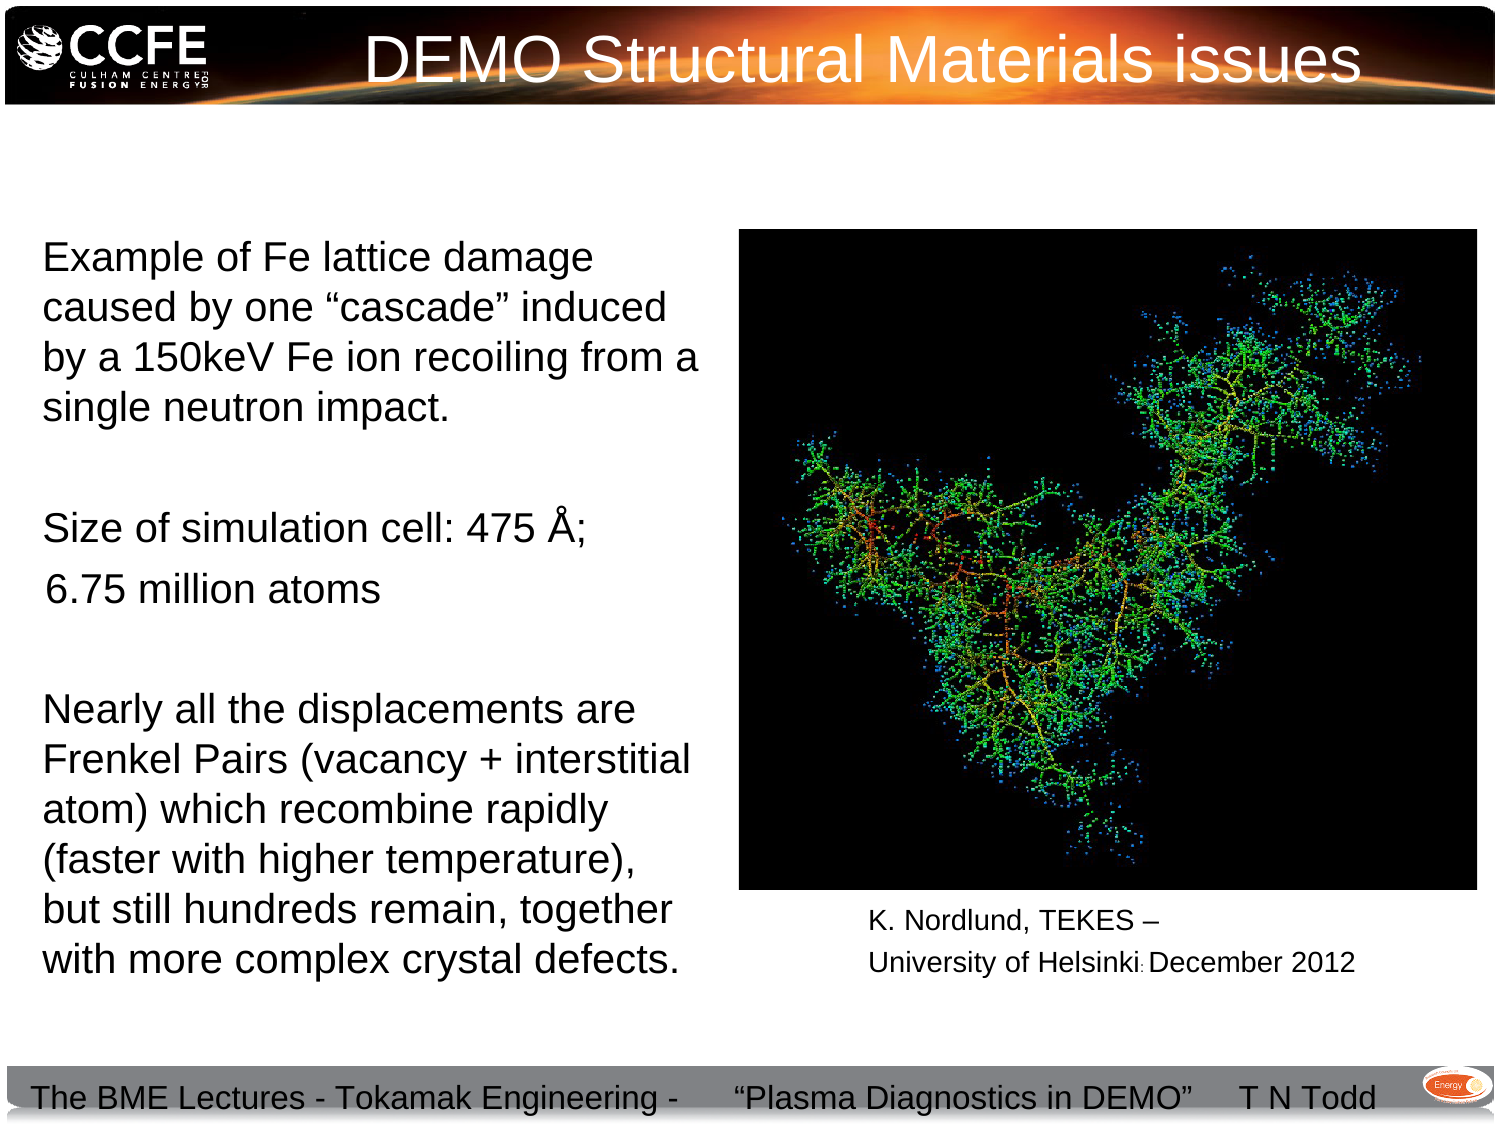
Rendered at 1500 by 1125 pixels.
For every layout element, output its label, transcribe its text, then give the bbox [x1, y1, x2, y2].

text_box DEMO Structural Materials issues [199, 0, 1500, 119]
text_box K. Nordlund, TEKES – University of Helsinki: December 2012 [797, 893, 1424, 986]
text_box Example of Fe lattice damage caused by one “cascade” induced by a 150keV Fe ion recoiling from a single neutron impact. Size of simulation cell: 475 Å; 6.75 million atoms Nearly all the displacements are Frenkel Pairs (vacancy + interstitial atom) which recombine rapidly (faster with higher temperature), but still hundreds remain, together with more complex crystal defects. [0, 222, 716, 1020]
picture [738, 229, 1478, 890]
picture [5, 6, 199, 105]
picture [7, 1066, 1494, 1125]
